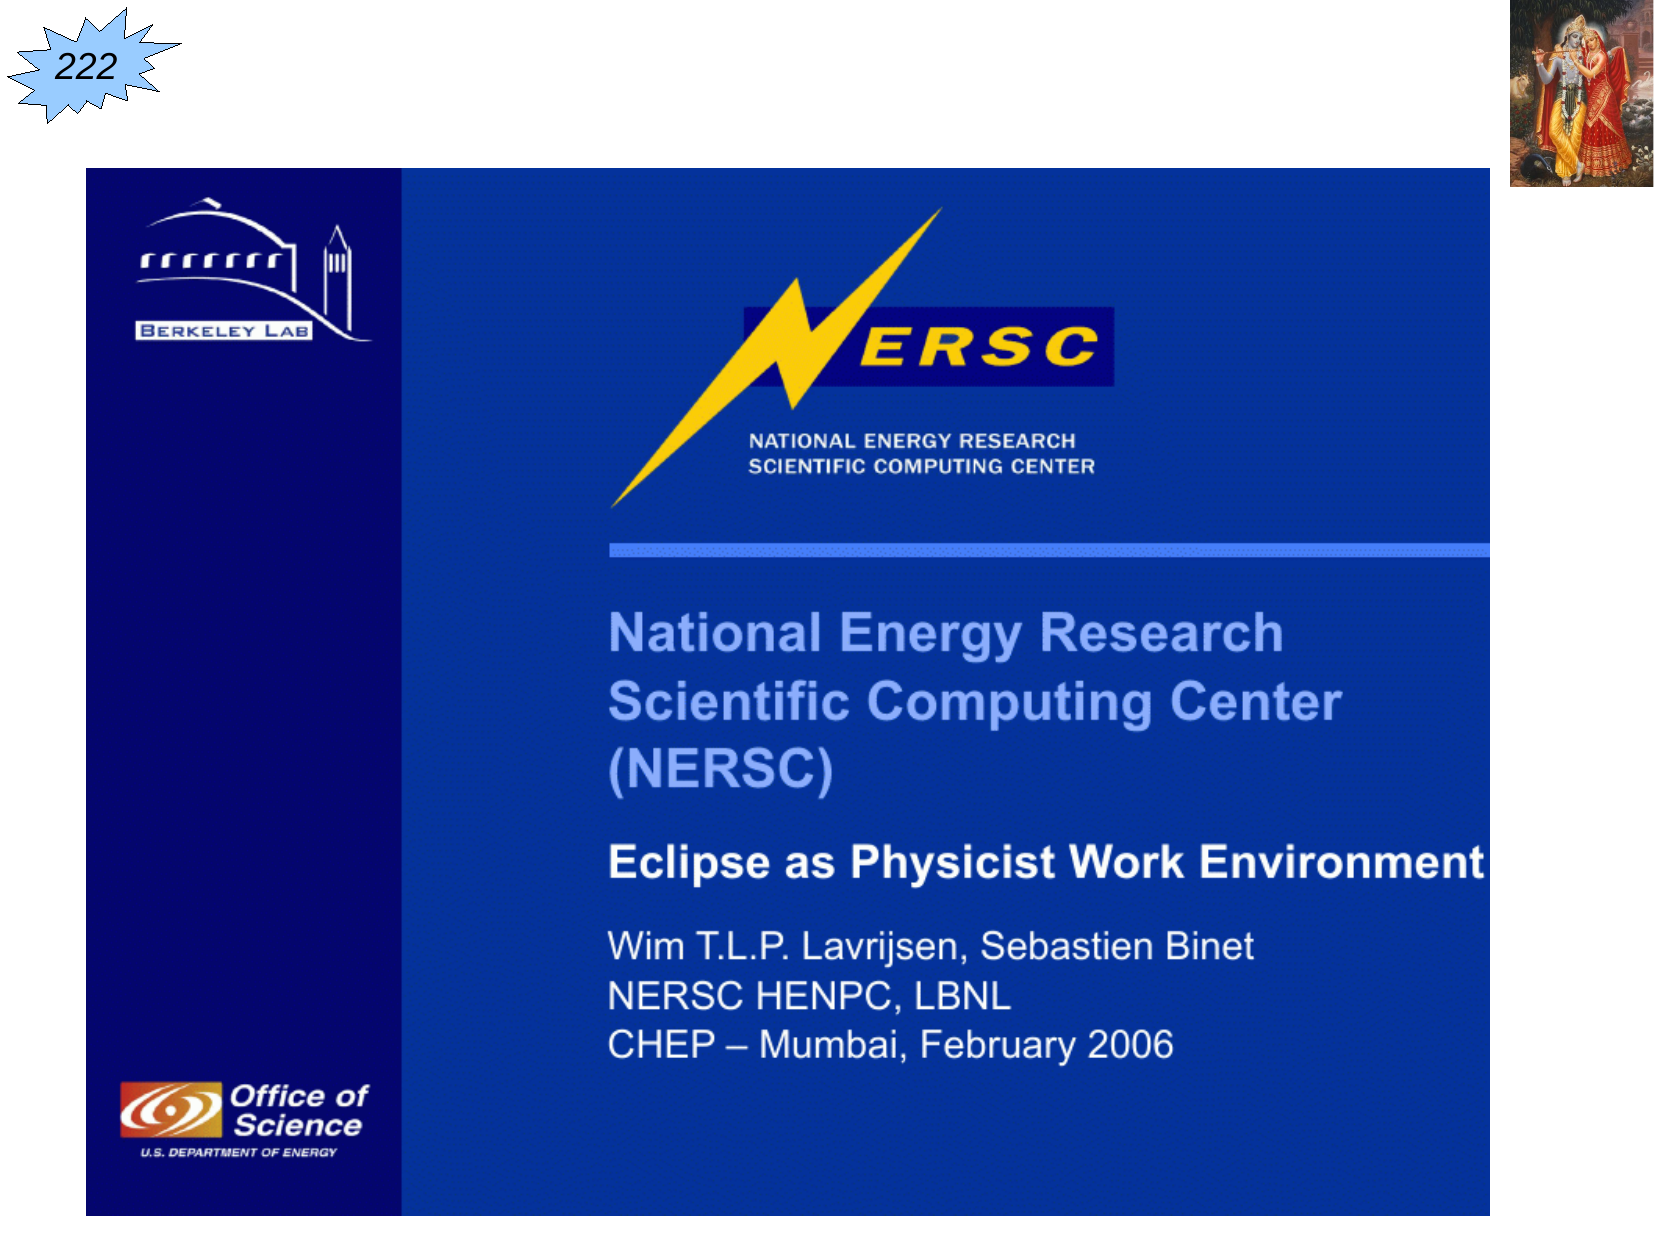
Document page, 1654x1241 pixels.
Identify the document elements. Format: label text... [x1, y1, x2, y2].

text_box 222 [7, 7, 182, 124]
picture [1510, 0, 1654, 187]
picture [86, 168, 1490, 1216]
